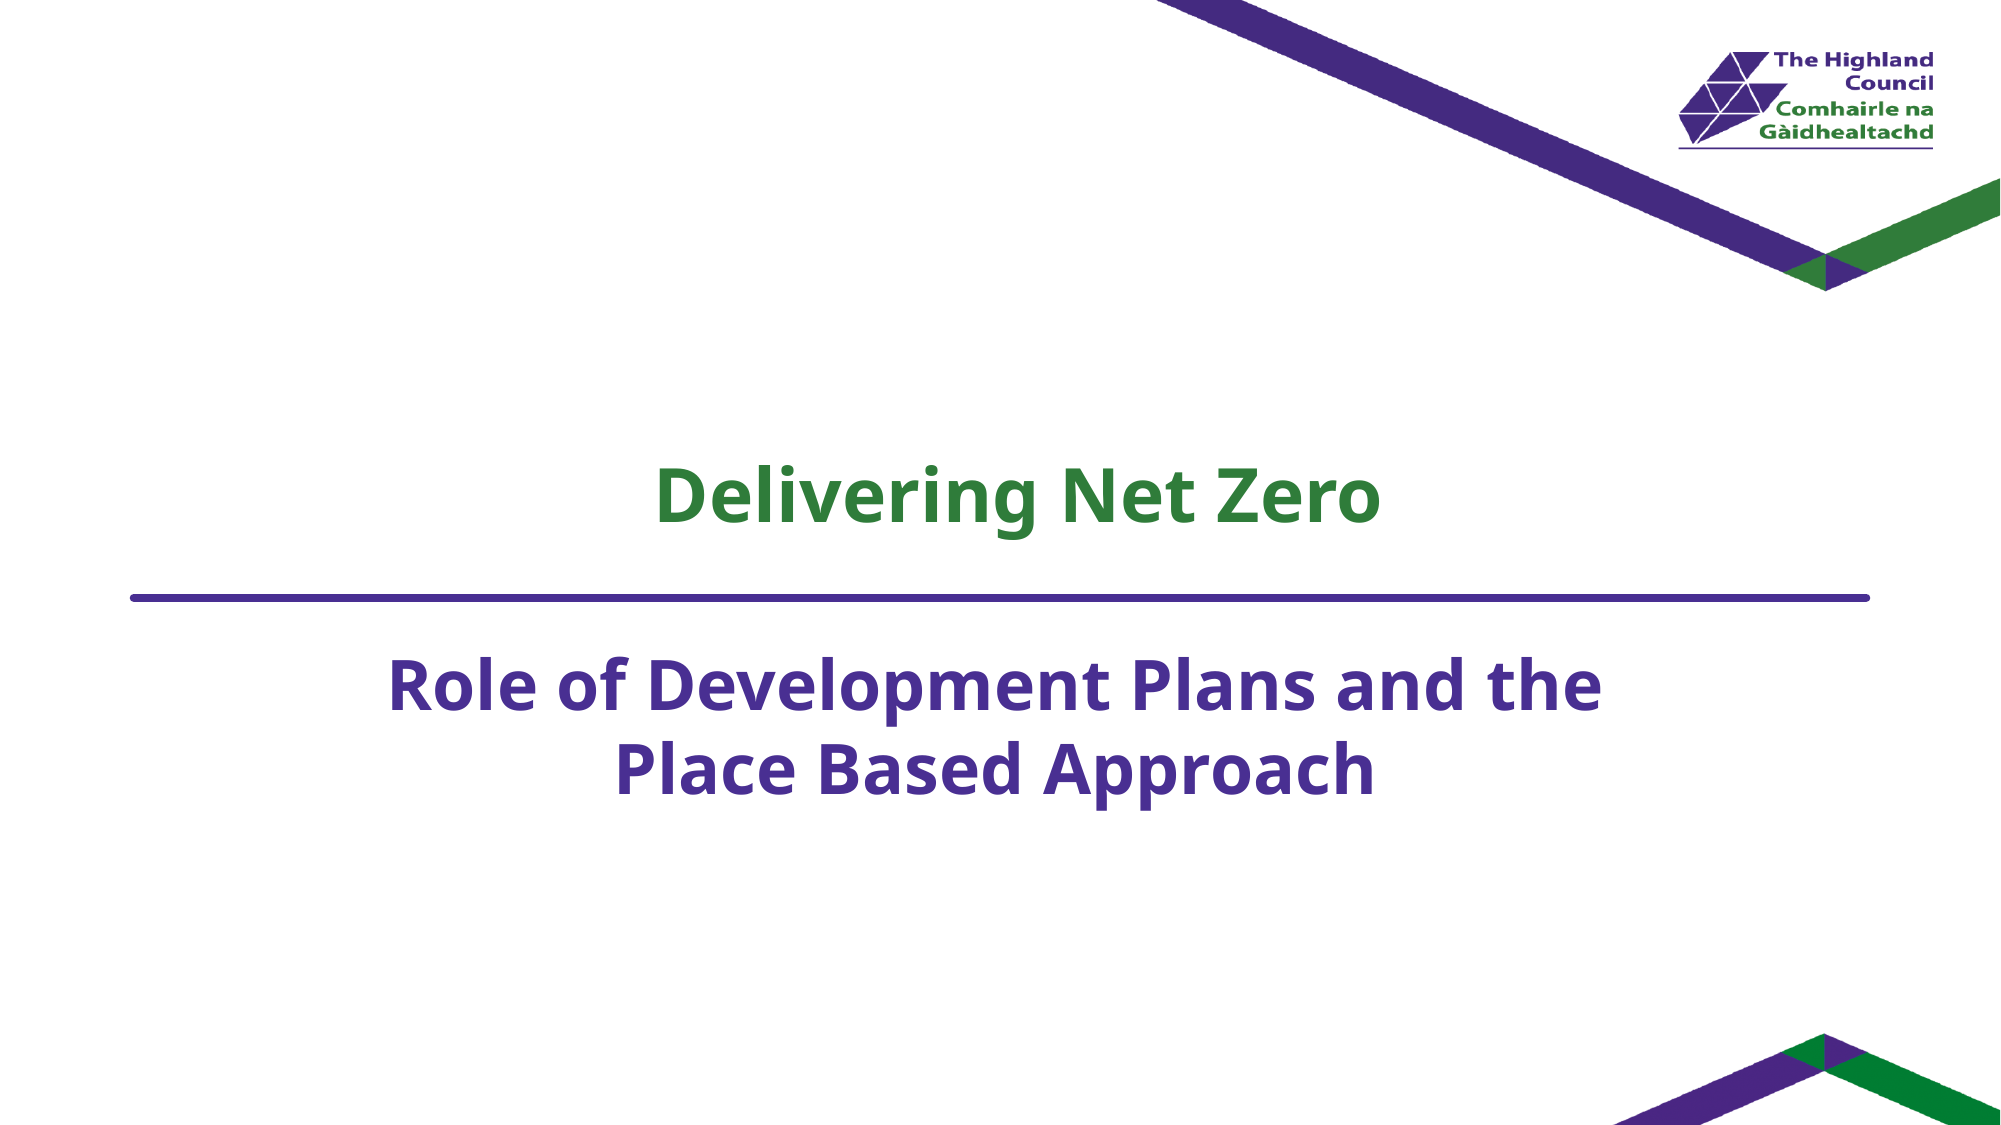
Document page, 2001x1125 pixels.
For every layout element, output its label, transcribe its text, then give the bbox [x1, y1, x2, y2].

title Role of Development Plans and the Place Based Approach [304, 633, 1687, 901]
subtitle Delivering Net Zero [453, 440, 1585, 547]
